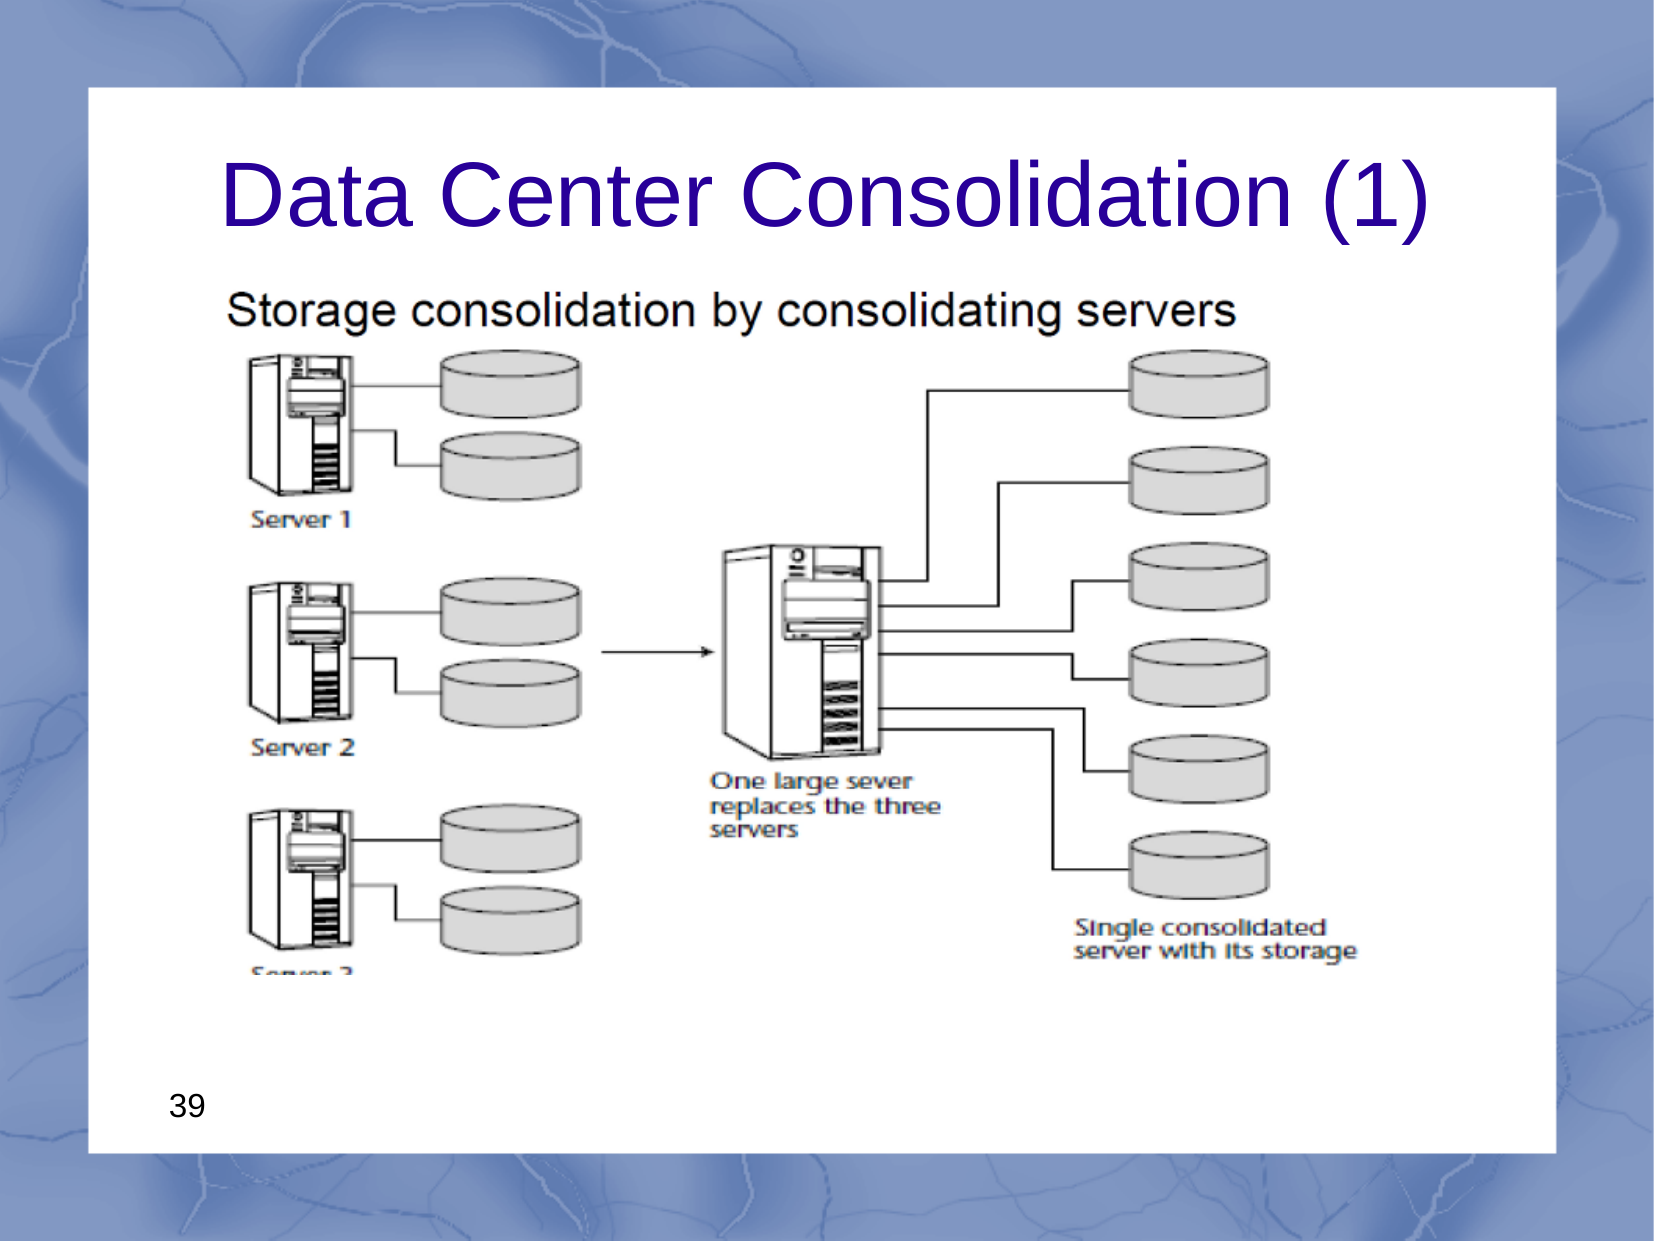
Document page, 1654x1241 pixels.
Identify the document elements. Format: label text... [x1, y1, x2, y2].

title Data Center Consolidation (1) [118, 90, 1536, 298]
picture [0, 0, 1654, 1241]
